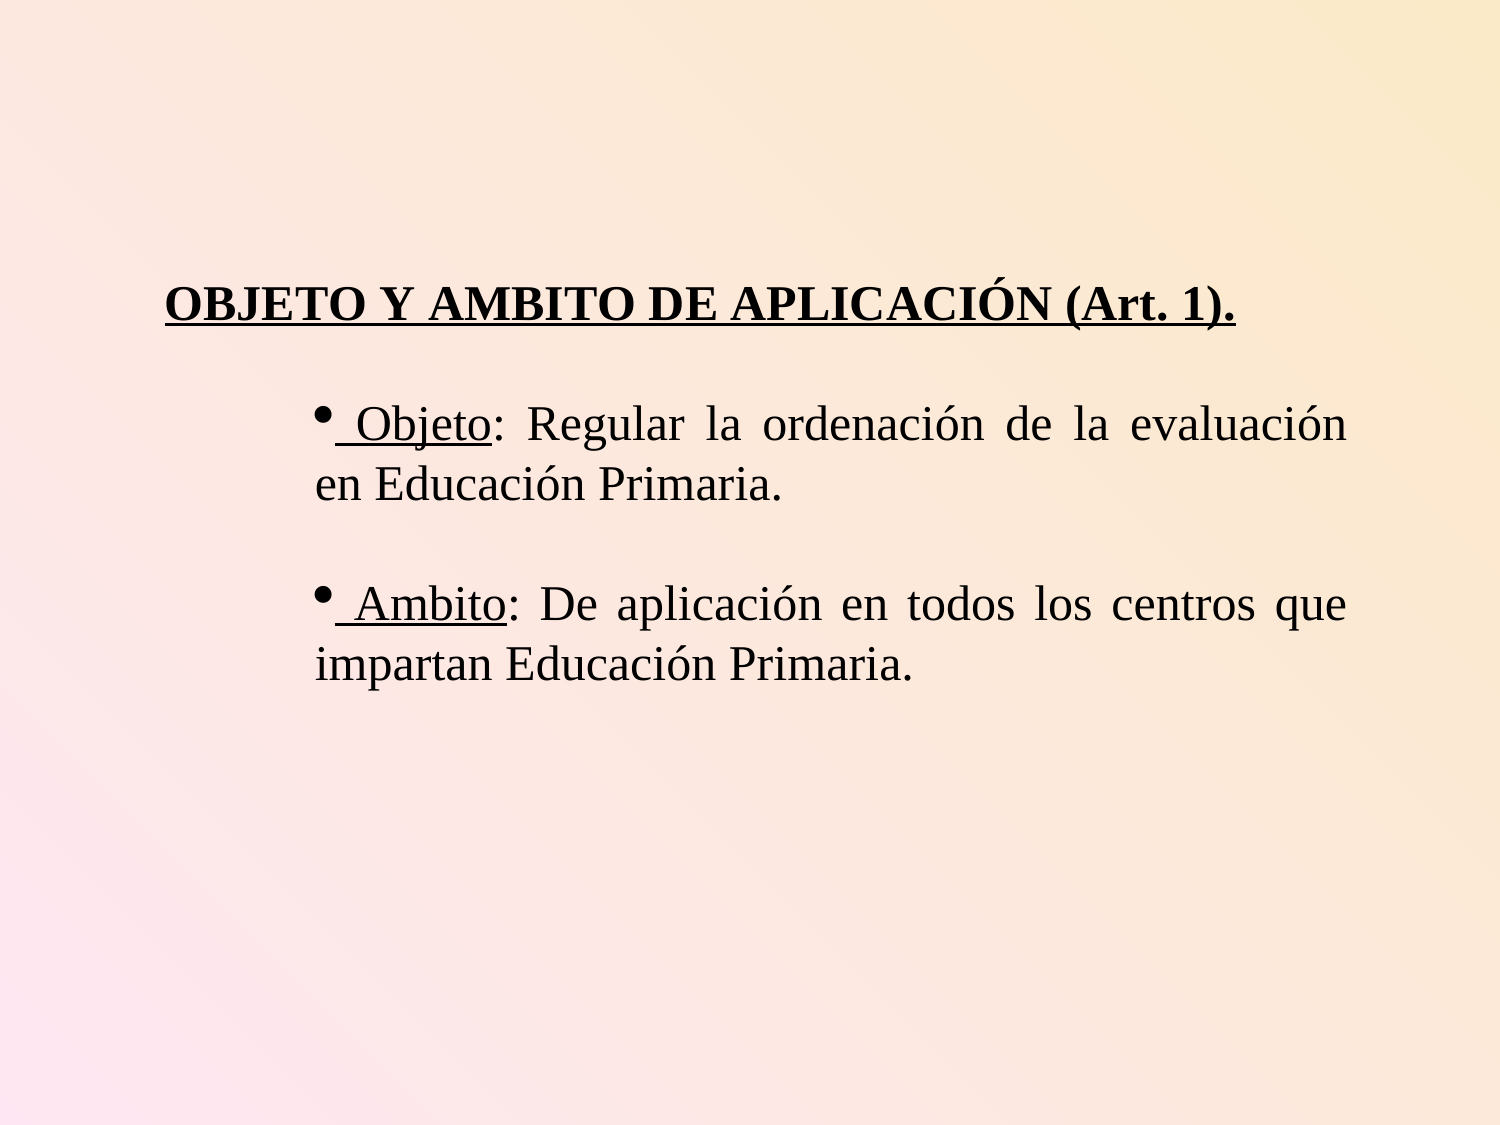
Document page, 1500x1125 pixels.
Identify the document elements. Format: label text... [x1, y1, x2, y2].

text_box OBJETO Y AMBITO DE APLICACIÓN (Art. 1). Objeto: Regular la ordenación de la evaluación en Educación Primaria. Ambito: De aplicación en todos los centros que impartan Educación Primaria. [150, 262, 1363, 790]
